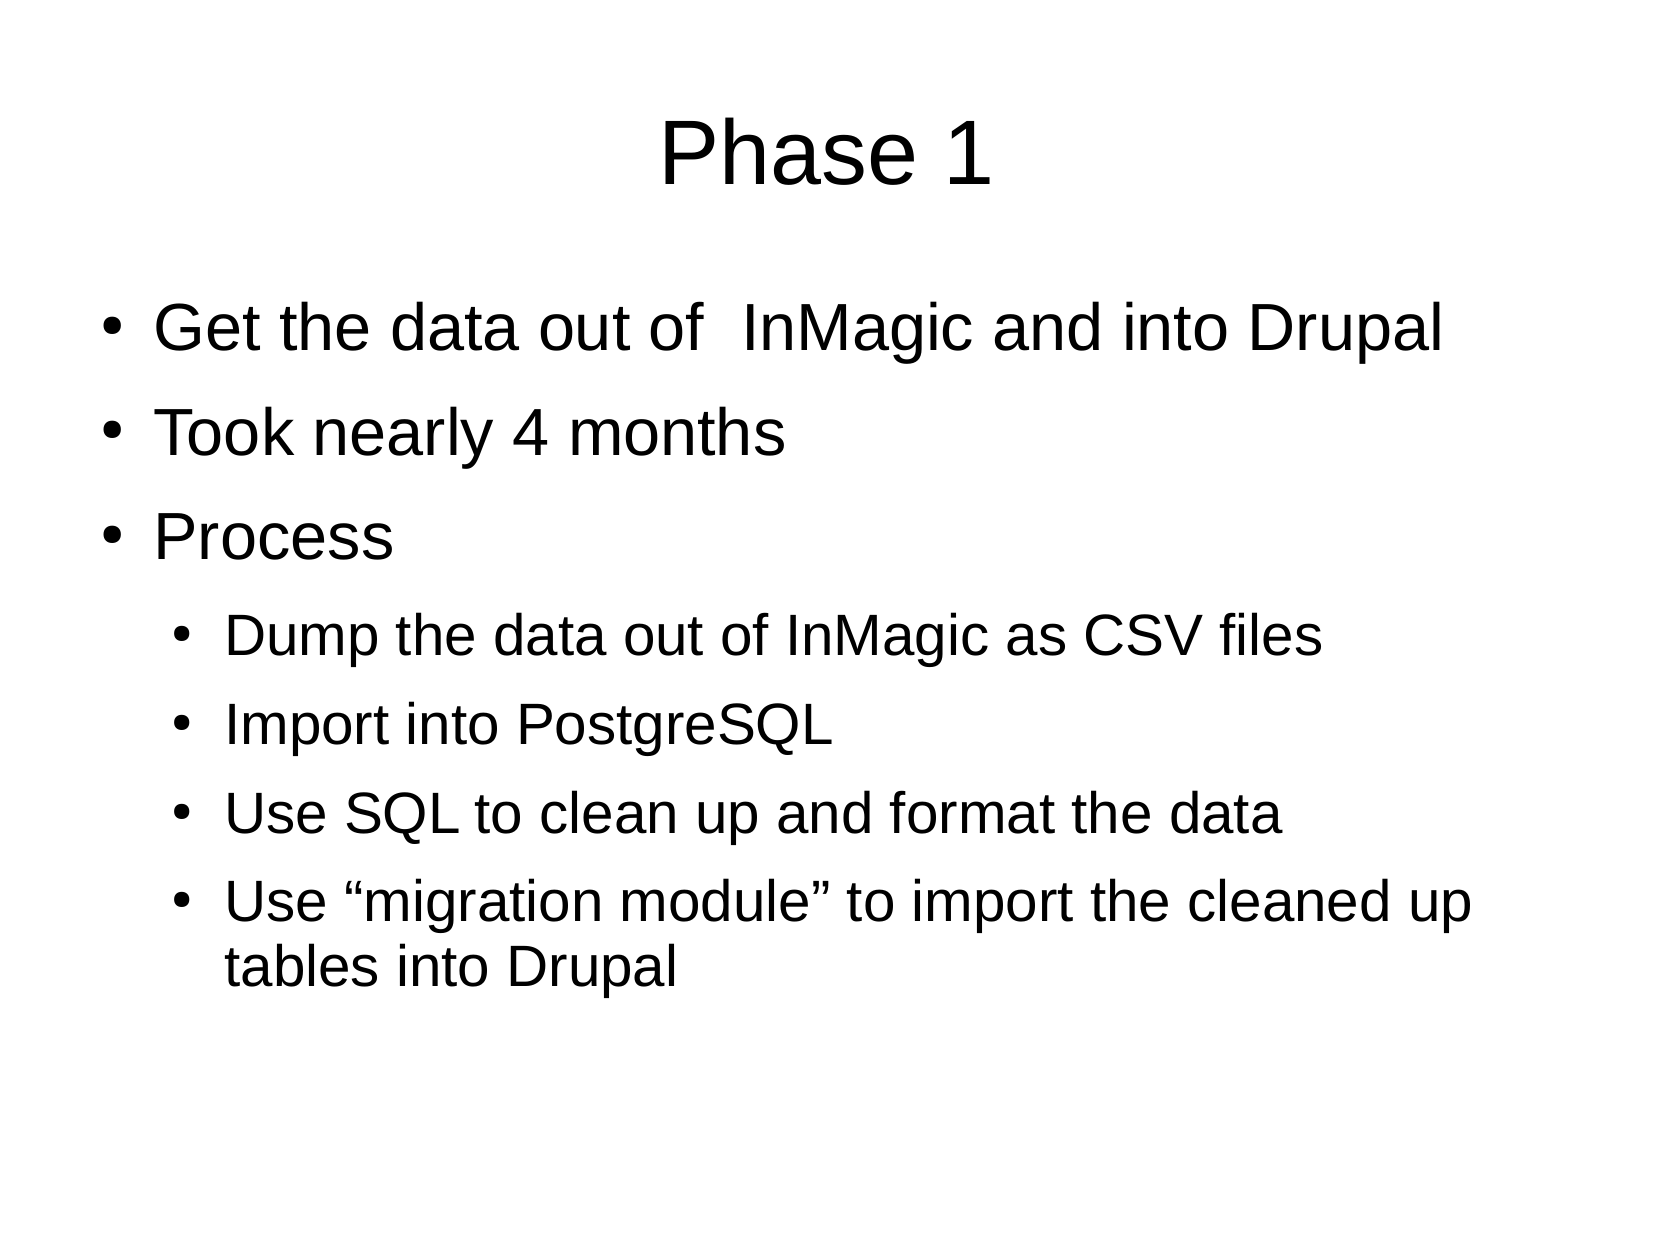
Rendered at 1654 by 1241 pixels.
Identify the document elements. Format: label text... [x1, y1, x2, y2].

title Phase 1 [82, 49, 1571, 257]
list Get the data out of InMagic and into Drupal Took nearly 4 months Process Dump the data out of InMagic as CSV files Import into PostgreSQL Use SQL to clean up and format the data Use “migration module” to import the cleaned up tables into Drupal [82, 290, 1571, 1109]
